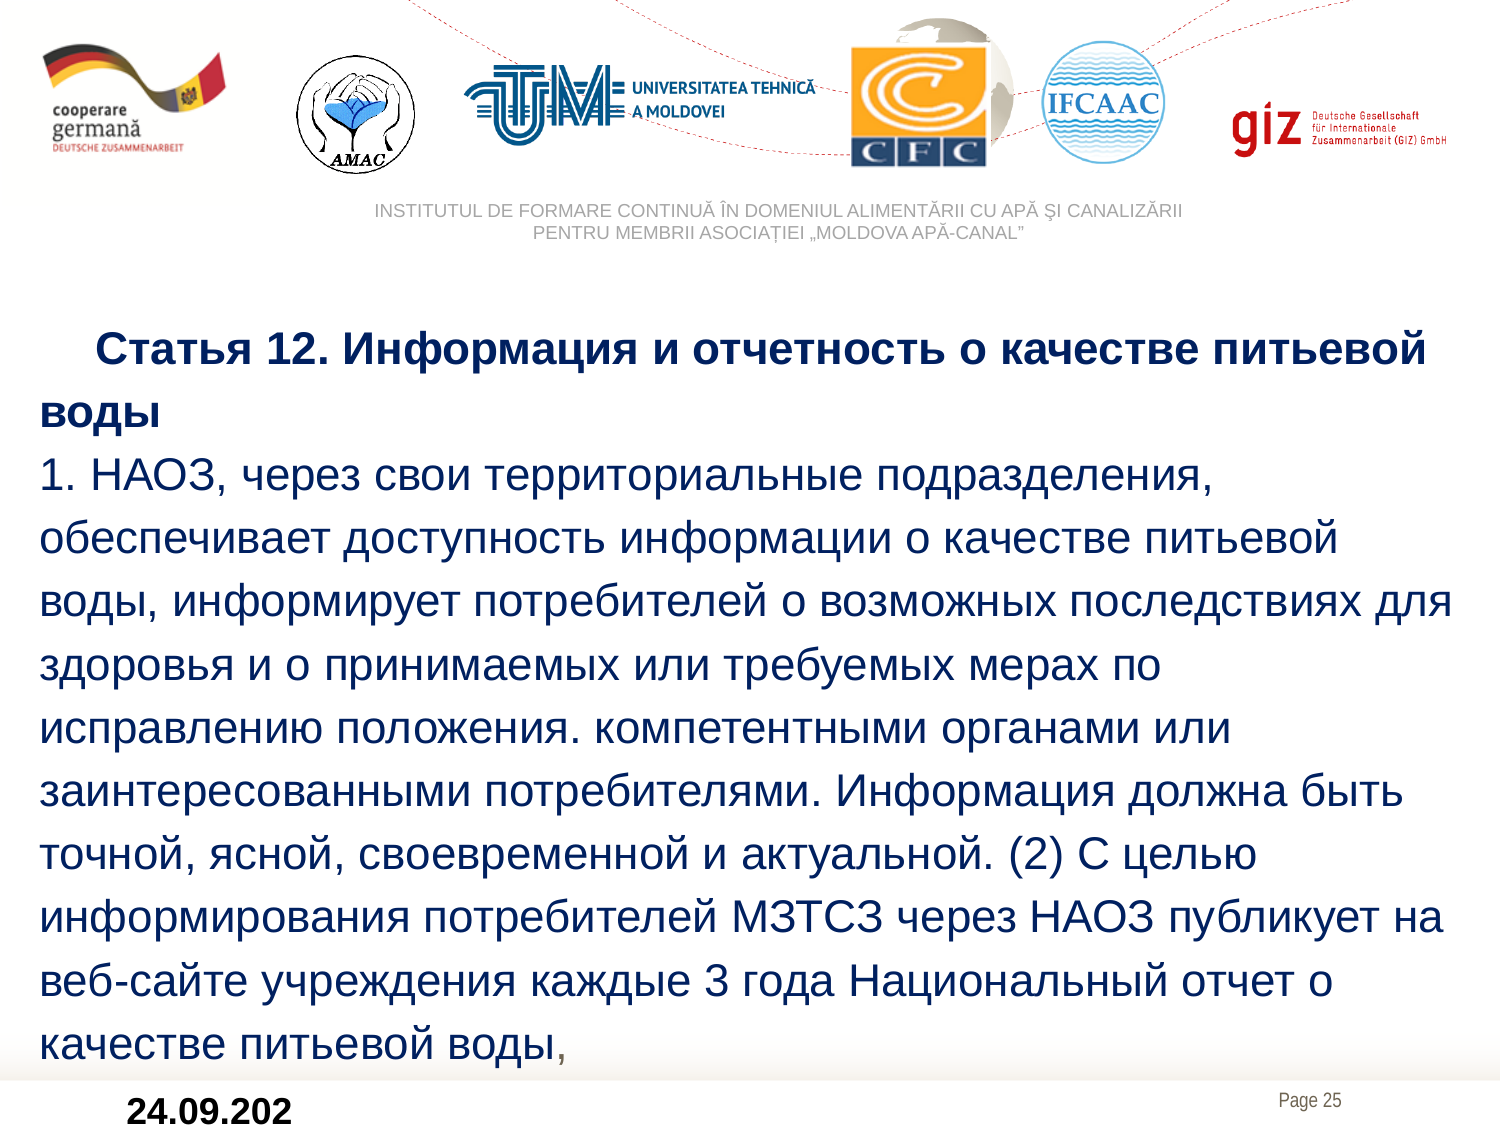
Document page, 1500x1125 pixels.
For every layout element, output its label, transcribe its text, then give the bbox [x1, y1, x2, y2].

title Статья 12. Информация и отчетность о качестве питьевой воды 1. НАОЗ, через свои территориальные подразделения, обеспечивает доступность информации о качестве питьевой воды, информирует потребителей о возможных последствиях для здоровья и о принимаемых или требуемых мерах по исправлению положения. компетентными органами или заинтересованными потребителями. Информация должна быть точной, ясной, своевременной и актуальной. (2) С целью информирования потребителей МЗТСЗ через НАОЗ публикует на веб-сайте учреждения каждые 3 года Национальный отчет о качестве питьевой воды, [24, 302, 1475, 1028]
picture [0, 0, 1500, 206]
picture [0, 959, 1500, 1081]
slide_number 15.07.2021 [111, 1079, 324, 1120]
text_box INSTITUTUL DE FORMARE CONTINUĂ ÎN DOMENIUL ALIMENTĂRII CU APĂ ŞI CANALIZĂRII PENTRU MEMBRII ASOCIAȚIEI „MOLDOVA APĂ-CANAL” [190, 170, 1366, 251]
